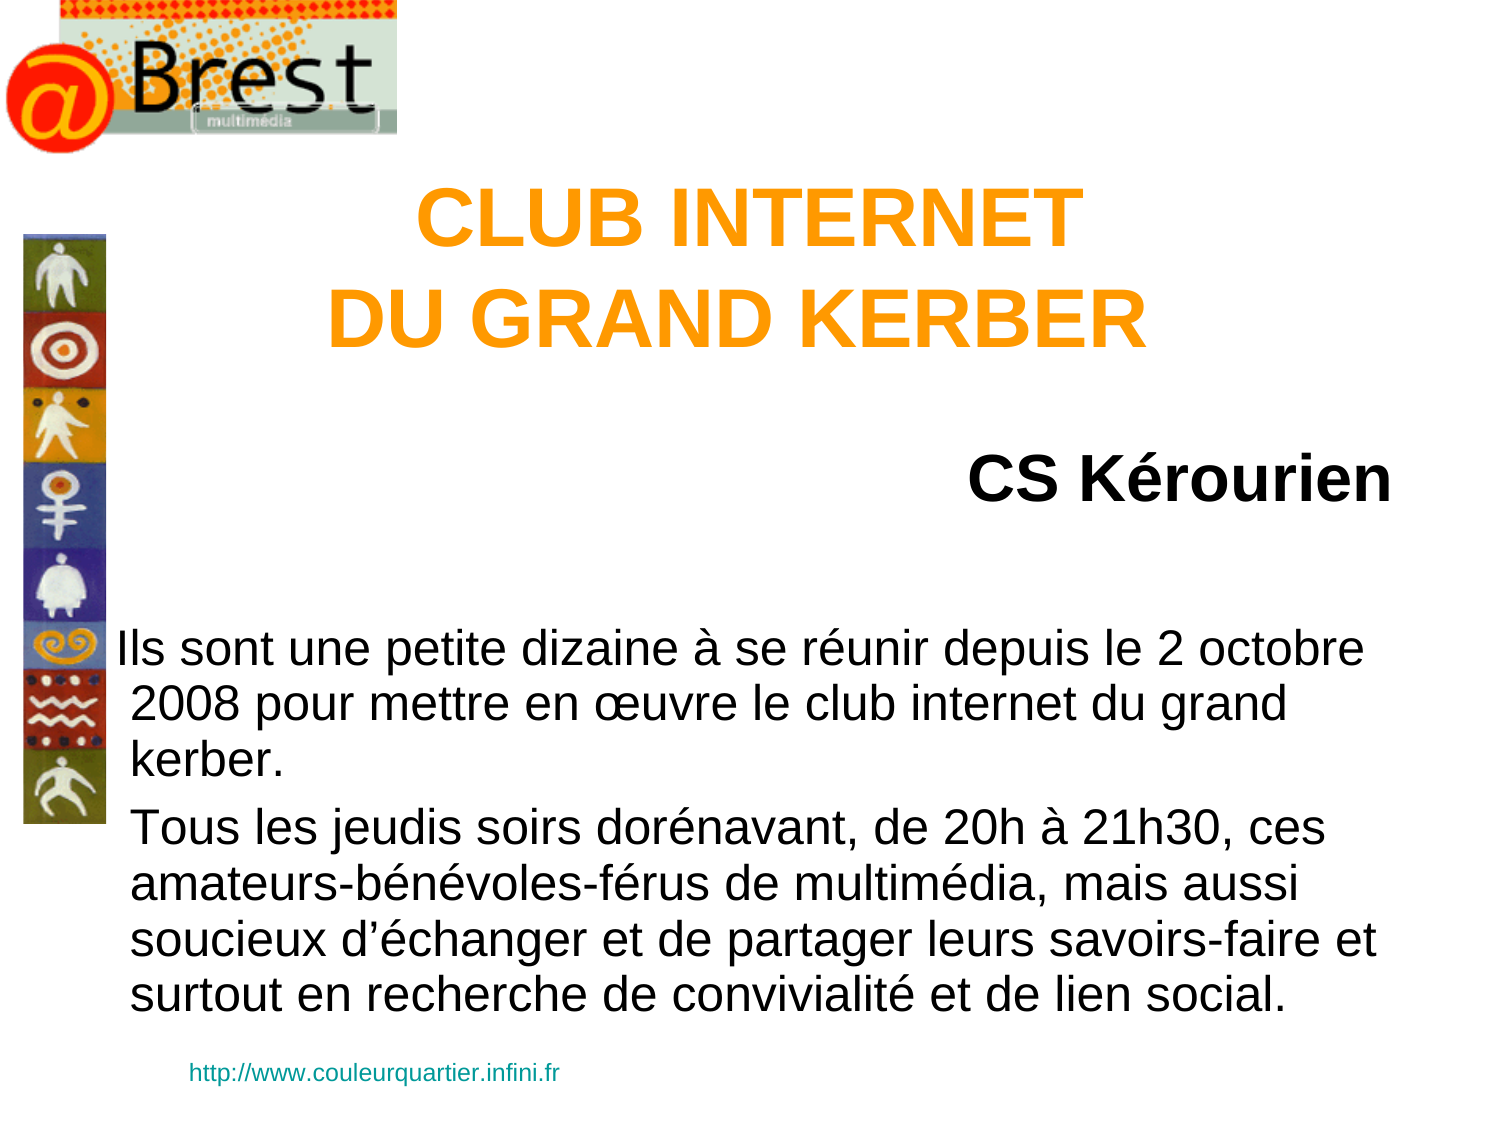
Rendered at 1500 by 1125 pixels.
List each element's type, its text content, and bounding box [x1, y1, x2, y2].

picture [0, 0, 397, 157]
list CS Kérourien Ils sont une petite dizaine à se réunir depuis le 2 octobre 2008 pour mettre en œuvre le club internet du grand kerber. Tous les jeudis soirs dorénavant, de 20h à 21h30, ces amateurs-bénévoles-férus de multimédia, mais aussi soucieux d’échanger et de partager leurs savoirs-faire et surtout en recherche de convivialité et de lien social. [58, 433, 1409, 1125]
title CLUB INTERNET DU GRAND KERBER [0, 156, 1500, 382]
text_box http://www.couleurquartier.infini.fr [0, 1049, 751, 1125]
picture [23, 234, 107, 824]
